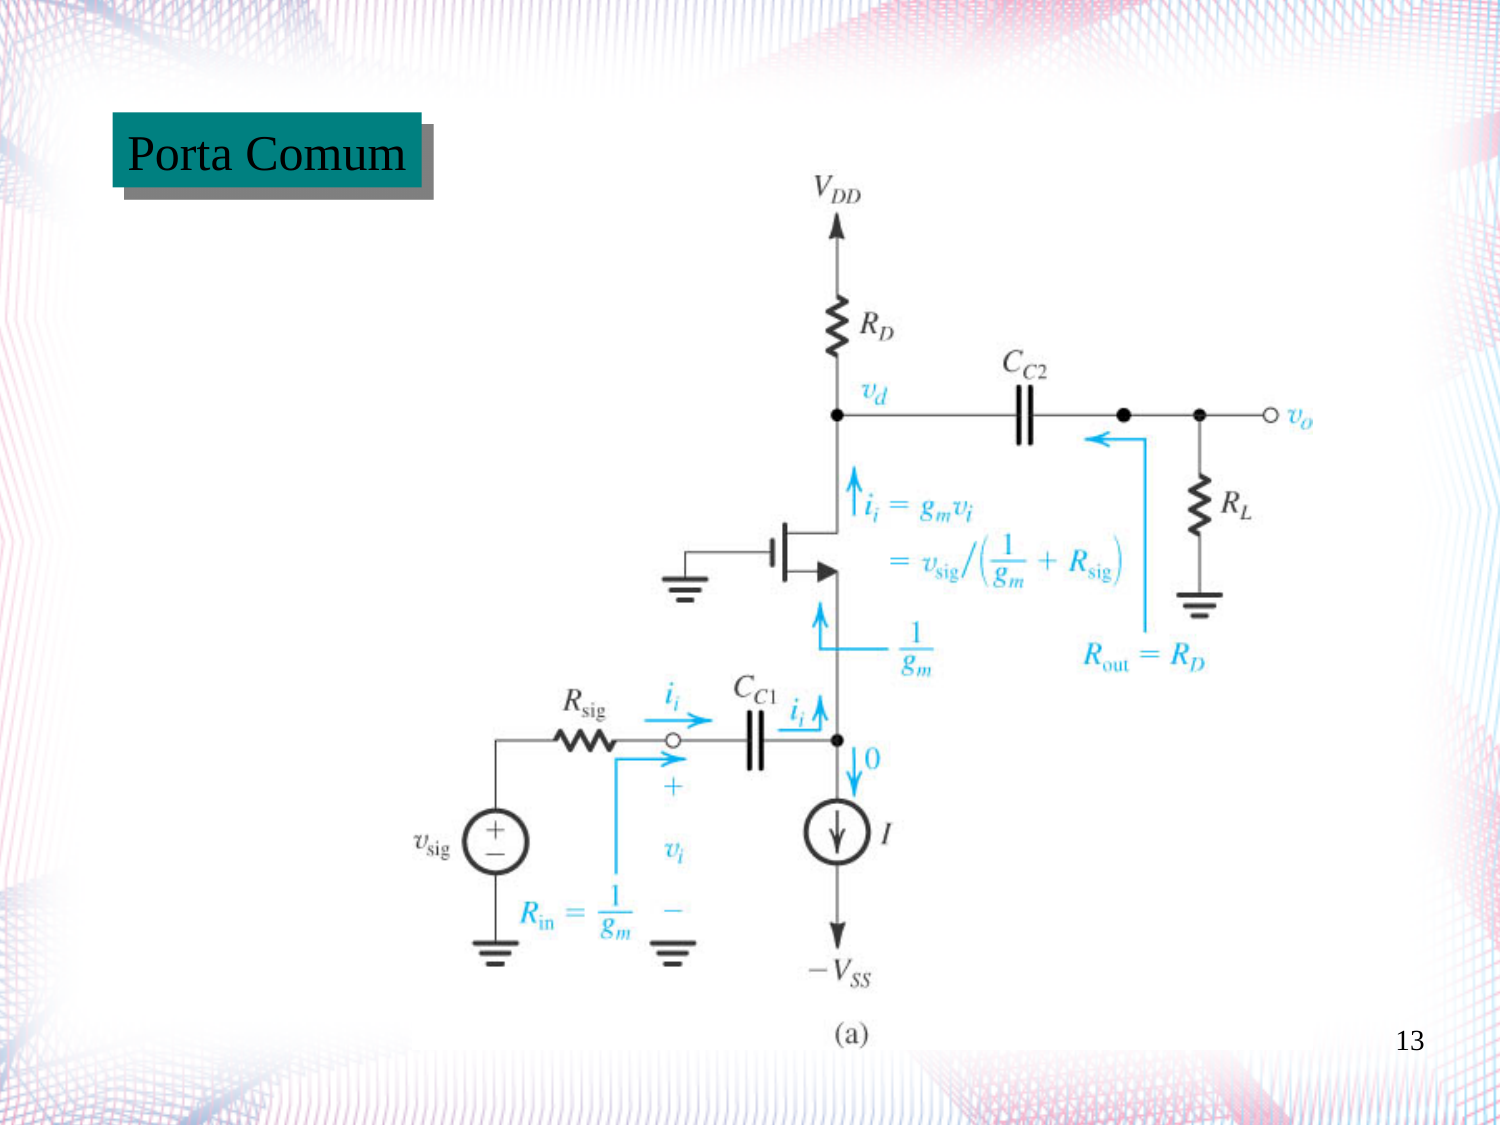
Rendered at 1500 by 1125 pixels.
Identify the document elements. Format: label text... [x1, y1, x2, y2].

text_box Porta Comum [112, 112, 421, 188]
picture [0, 0, 1500, 1125]
